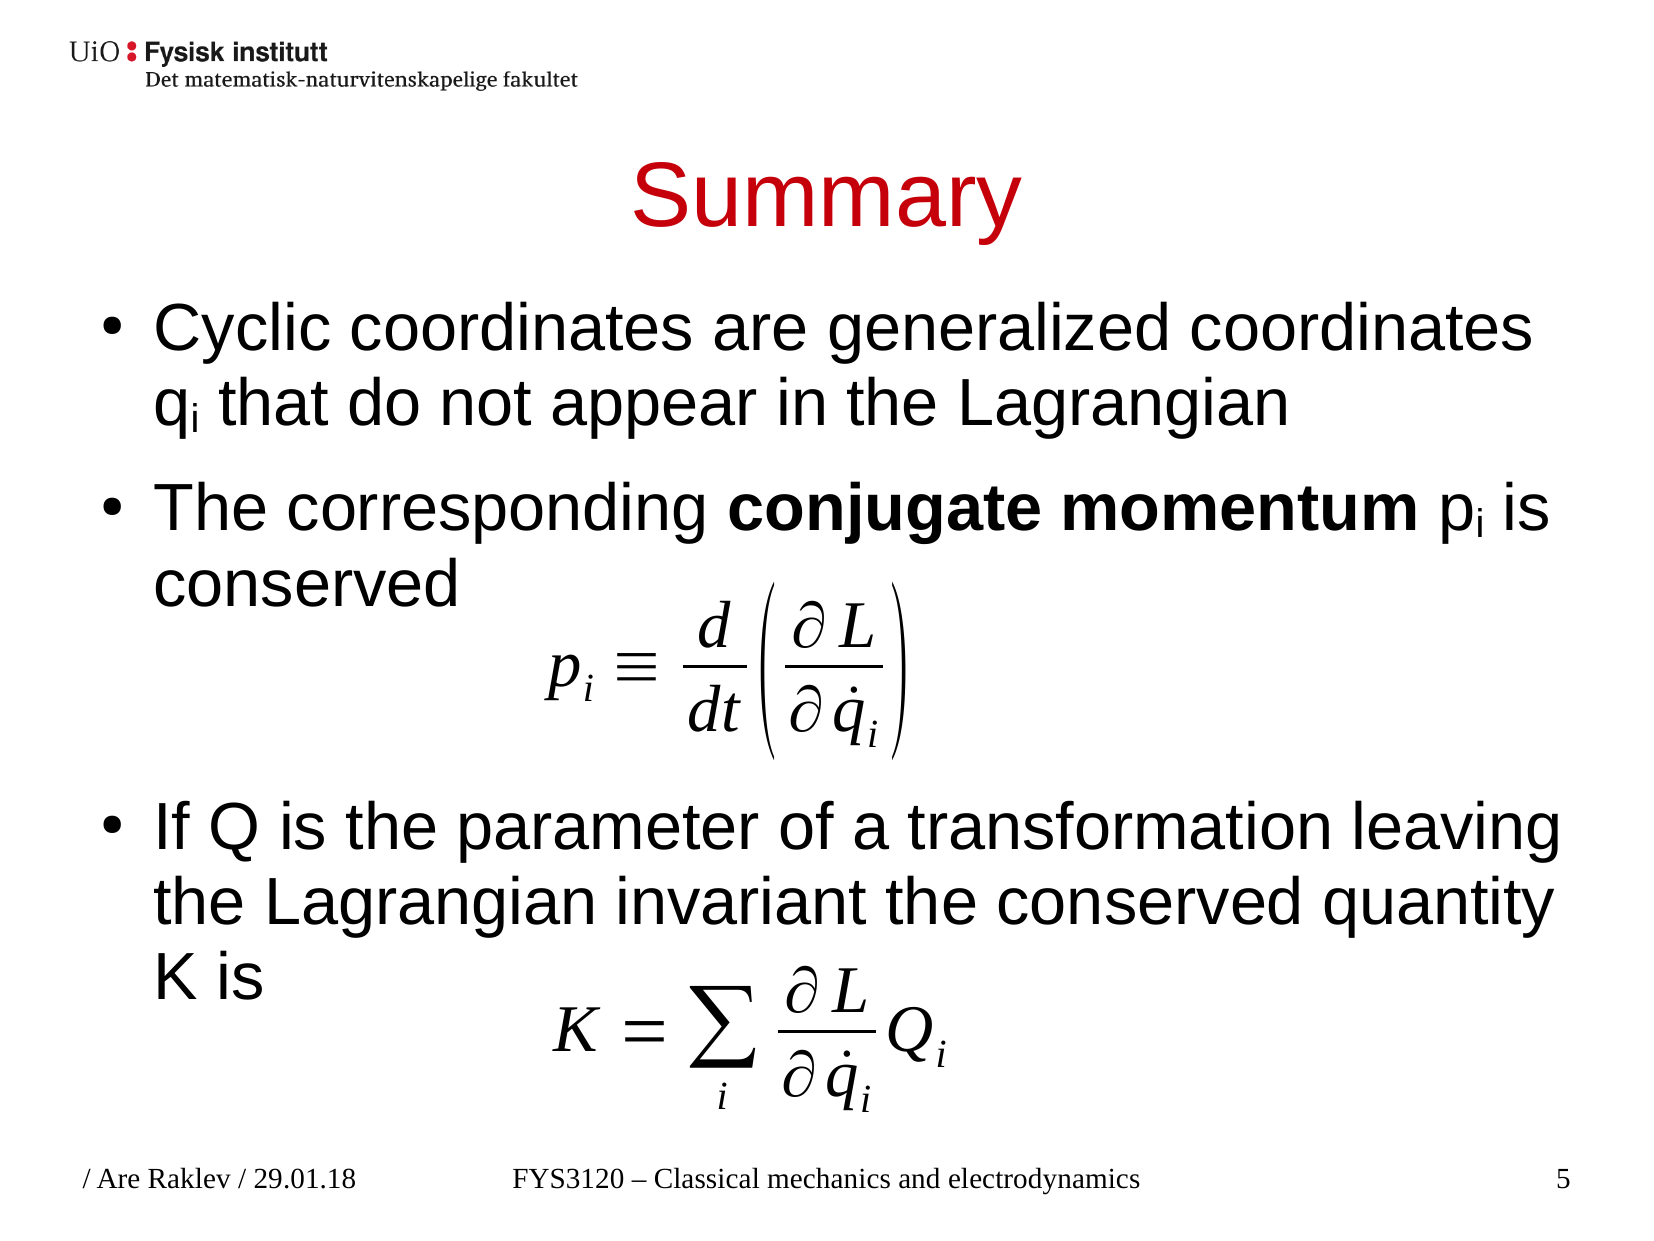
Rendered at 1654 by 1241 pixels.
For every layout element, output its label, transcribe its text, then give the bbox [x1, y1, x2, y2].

picture [68, 37, 581, 93]
chart [542, 952, 954, 1121]
title Summary [82, 90, 1571, 290]
chart [535, 578, 918, 765]
list Cyclic coordinates are generalized coordinates qi that do not appear in the Lagrangian The corresponding conjugate momentum pi is conserved If Q is the parameter of a transformation leaving the Lagrangian invariant the conserved quantity K is [82, 290, 1571, 1147]
